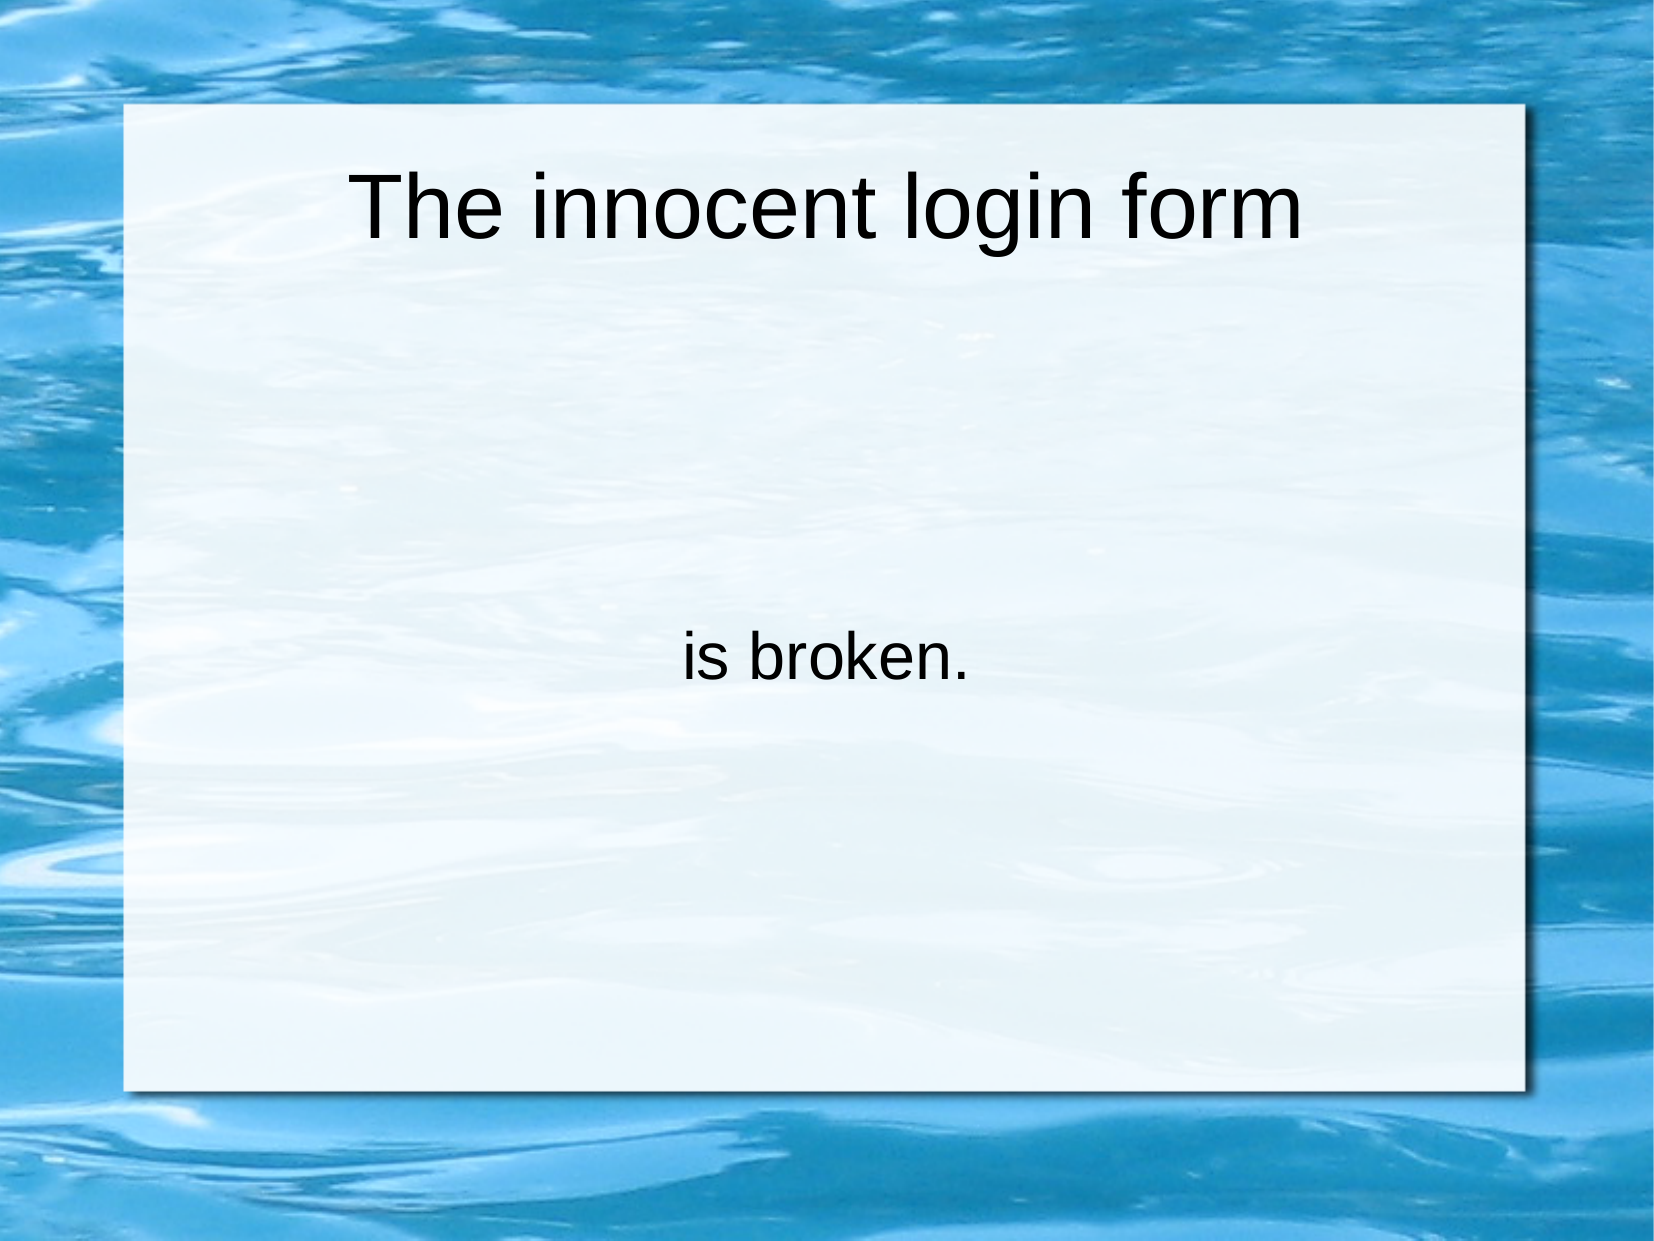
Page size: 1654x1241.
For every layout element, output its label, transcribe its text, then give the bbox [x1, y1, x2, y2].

subtitle is broken. [147, 332, 1506, 1056]
title The innocent login form [147, 125, 1506, 288]
picture [0, 0, 1654, 1241]
